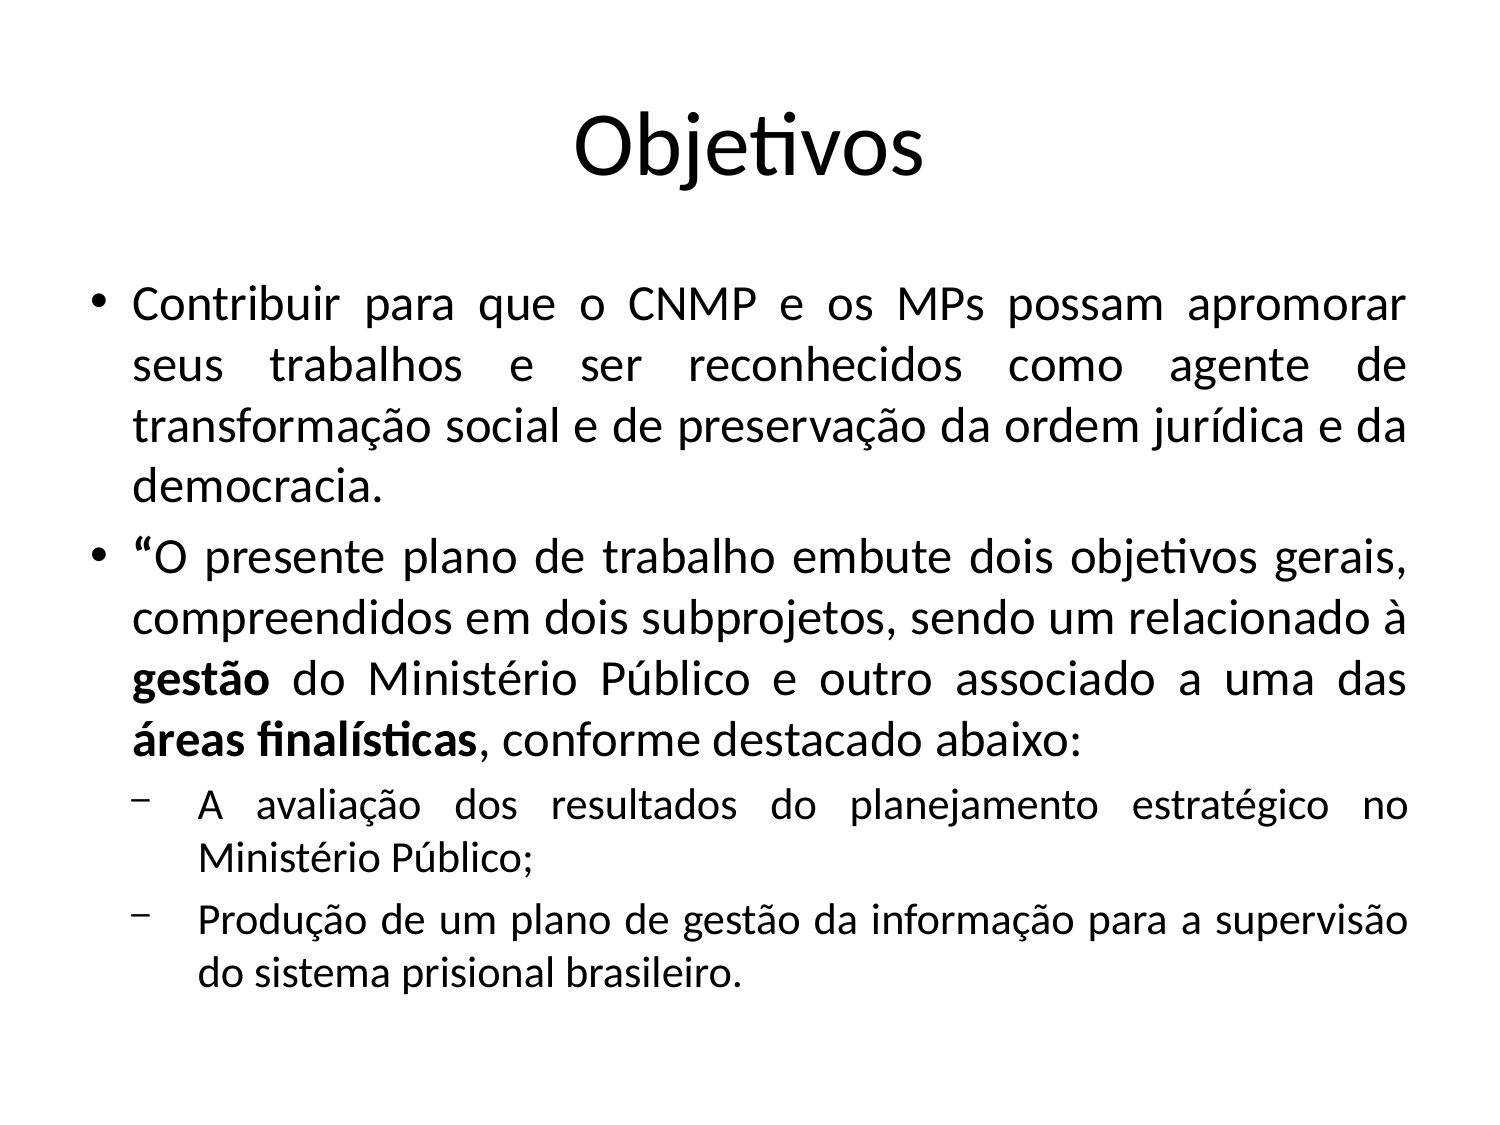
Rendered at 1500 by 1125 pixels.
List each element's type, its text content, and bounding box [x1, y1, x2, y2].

title Objetivos [75, 45, 1425, 233]
list Contribuir para que o CNMP e os MPs possam apromorar seus trabalhos e ser reconhecidos como agente de transformação social e de preservação da ordem jurídica e da democracia. “O presente plano de trabalho embute dois objetivos gerais, compreendidos em dois subprojetos, sendo um relacionado à gestão do Ministério Público e outro associado a uma das áreas finalísticas, conforme destacado abaixo: A avaliação dos resultados do planejamento estratégico no Ministério Público; Produção de um plano de gestão da informação para a supervisão do sistema prisional brasileiro. [75, 262, 1425, 1005]
